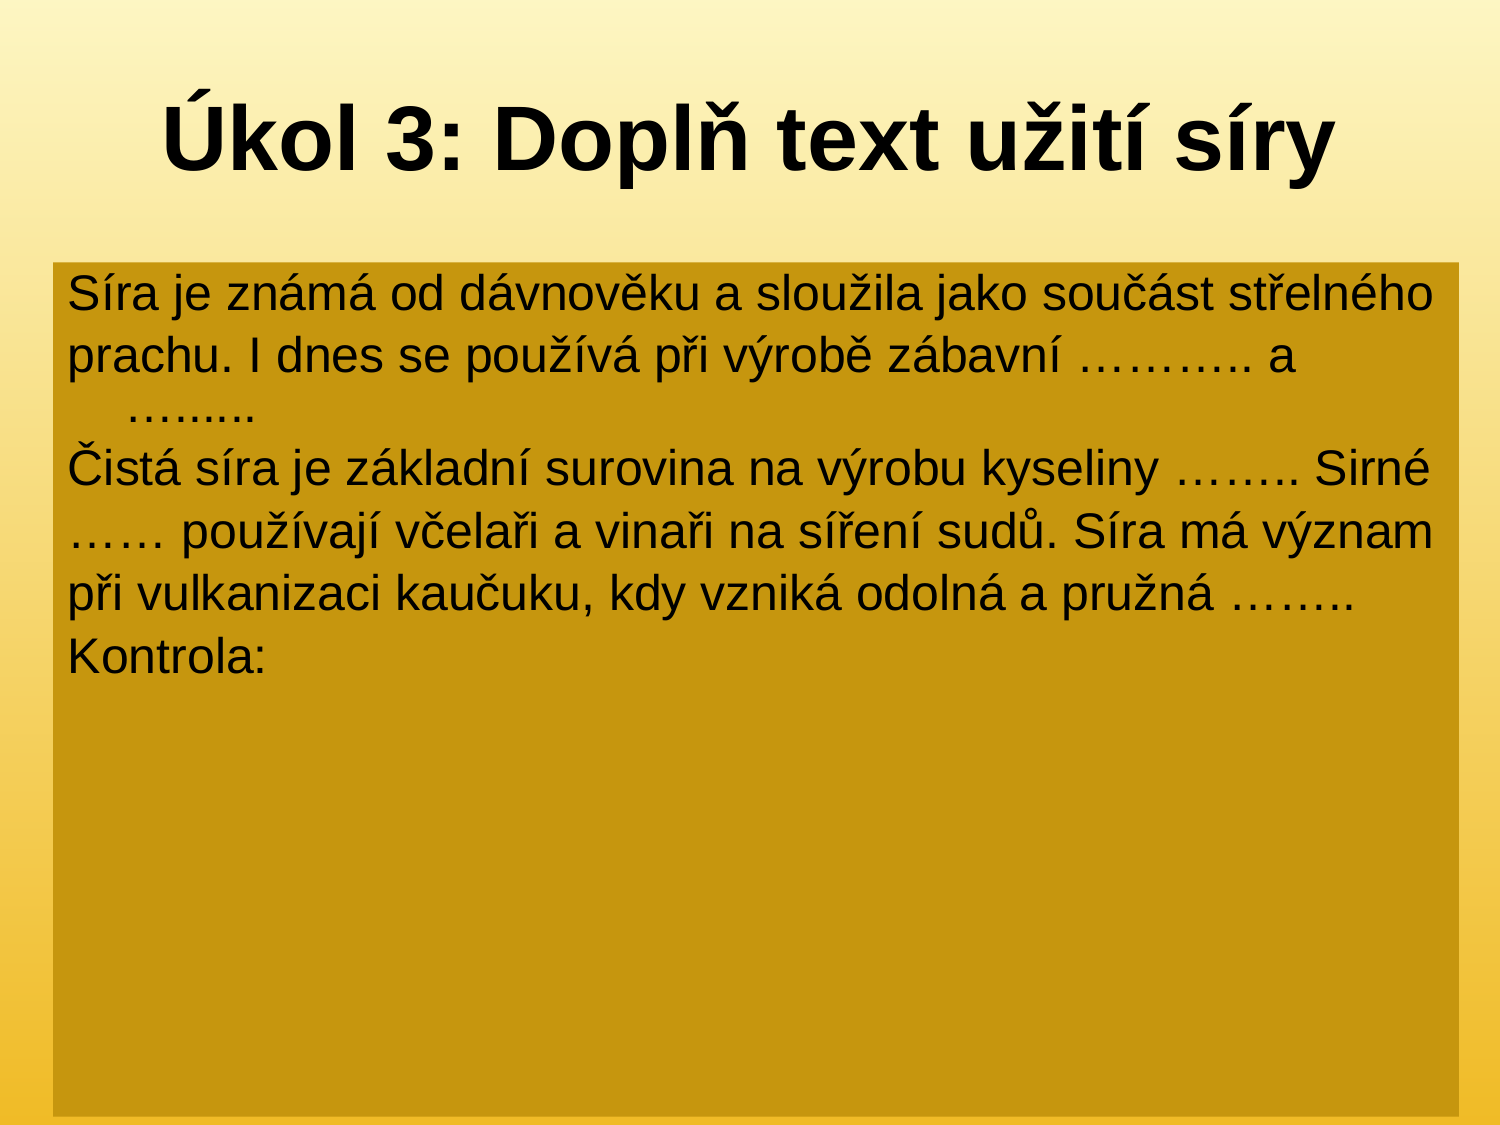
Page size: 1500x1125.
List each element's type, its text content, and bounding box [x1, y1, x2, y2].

title Úkol 3: Doplň text užití síry [75, 45, 1426, 233]
list Síra je známá od dávnověku a sloužila jako součást střelného prachu. I dnes se používá při výrobě zábavní ……….. a …...... Čistá síra je základní surovina na výrobu kyseliny …….. Sirné …… používají včelaři a vinaři na síření sudů. Síra má význam při vulkanizaci kaučuku, kdy vzniká odolná a pružná …….. Kontrola: Síra je známá od dávnověku a sloužila jako součást střelného prachu. I dnes se používá při výrobě zábavní pyrotechniky a zápalek. Čistá síra je základní surovina na výrobu kyseliny sírové. Sirné knoty používají včelaři a vinaři na síření sudů. Síra má význam při vulkanizaci kaučuku, kdy vzniká odolná a pružná pryž. [53, 262, 1459, 1117]
